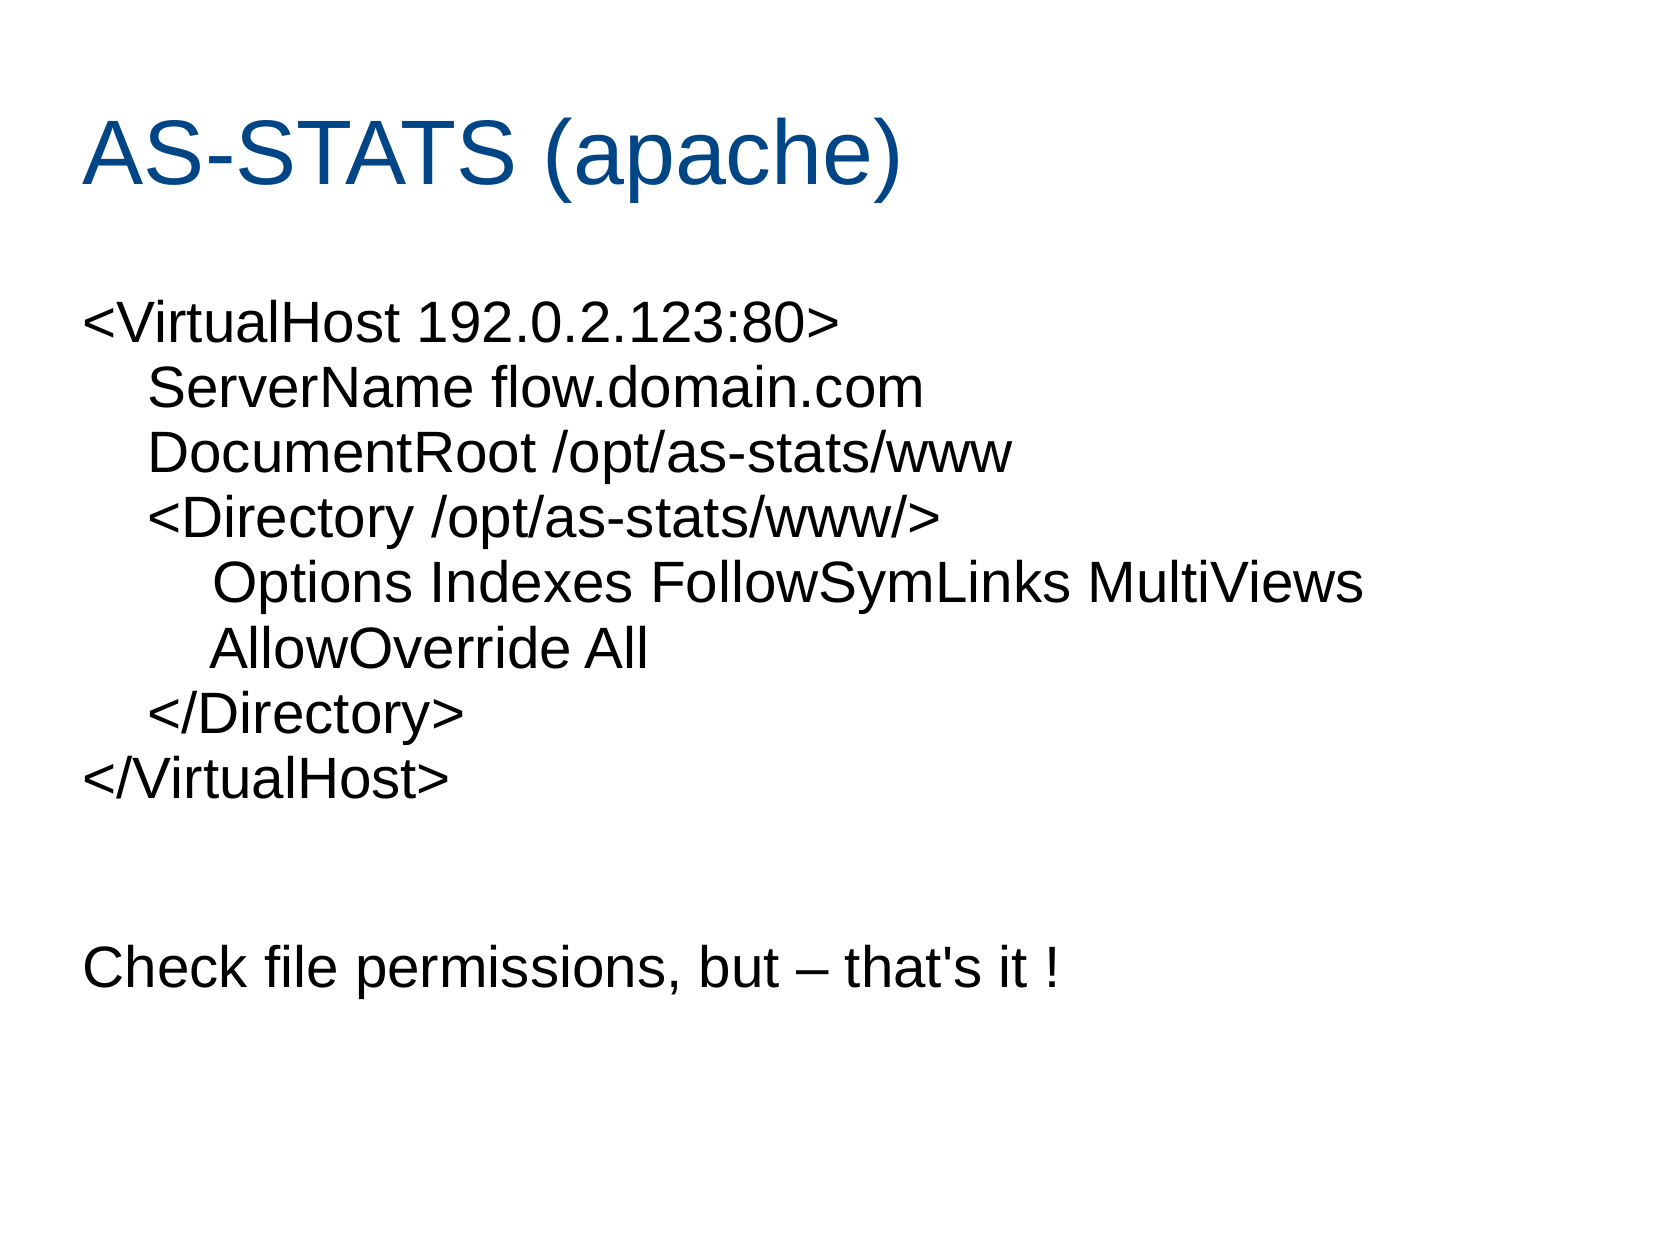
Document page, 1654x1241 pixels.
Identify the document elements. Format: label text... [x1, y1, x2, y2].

list <VirtualHost 192.0.2.123:80> ServerName flow.domain.com DocumentRoot /opt/as-stats/www <Directory /opt/as-stats/www/> Options Indexes FollowSymLinks MultiViews AllowOverride All </Directory> </VirtualHost> Check file permissions, but – that's it ! [82, 290, 1571, 1095]
title AS-STATS (apache) [82, 56, 1571, 250]
